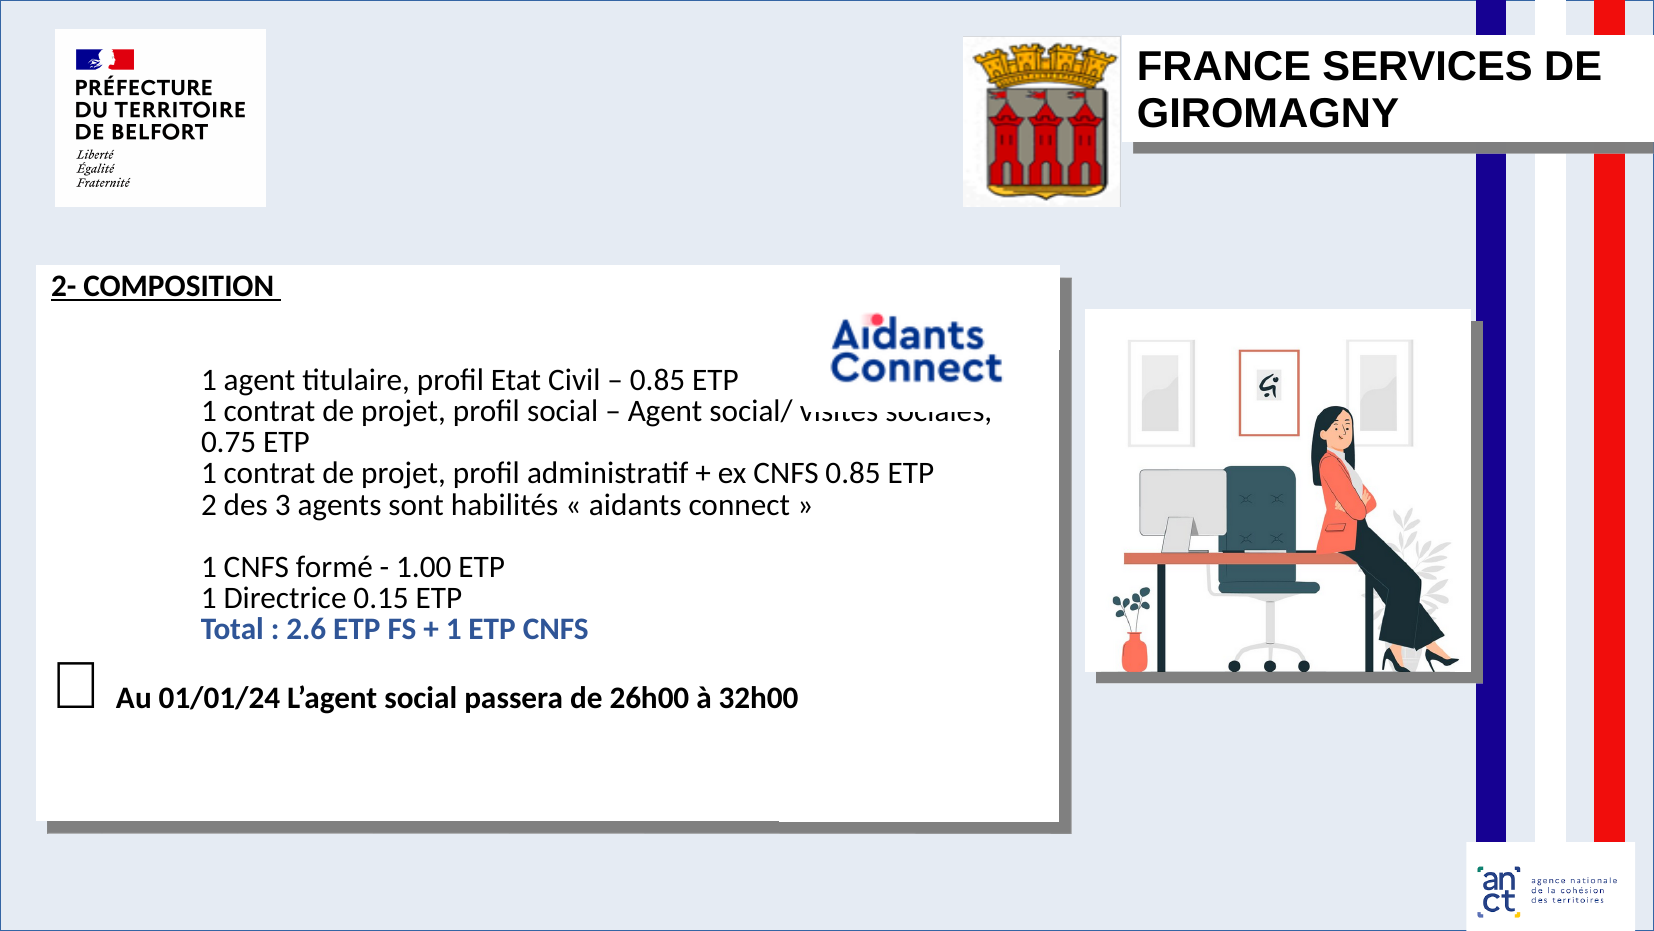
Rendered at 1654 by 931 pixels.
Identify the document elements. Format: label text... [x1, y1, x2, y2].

picture [55, 29, 266, 207]
text_box FRANCE SERVICES DE GIROMAGNY [1123, 35, 1654, 142]
picture [1085, 309, 1471, 672]
picture [806, 286, 1032, 412]
text_box 2- COMPOSITION 1 agent titulaire, profil Etat Civil – 0.85 ETP 1 contrat de projet, profil social – Agent social/ visites sociales, 0.75 ETP 1 contrat de projet, profil administratif + ex CNFS 0.85 ETP 2 des 3 agents sont habilités « aidants connect » 1 CNFS formé - 1.00 ETP 1 Directrice 0.15 ETP Total : 2.6 ETP FS + 1 ETP CNFS  Au 01/01/24 L’agent social passera de 26h00 à 32h00 [36, 265, 1060, 822]
text_box [0, 0, 1654, 931]
picture [1466, 842, 1636, 931]
picture [963, 35, 1123, 207]
